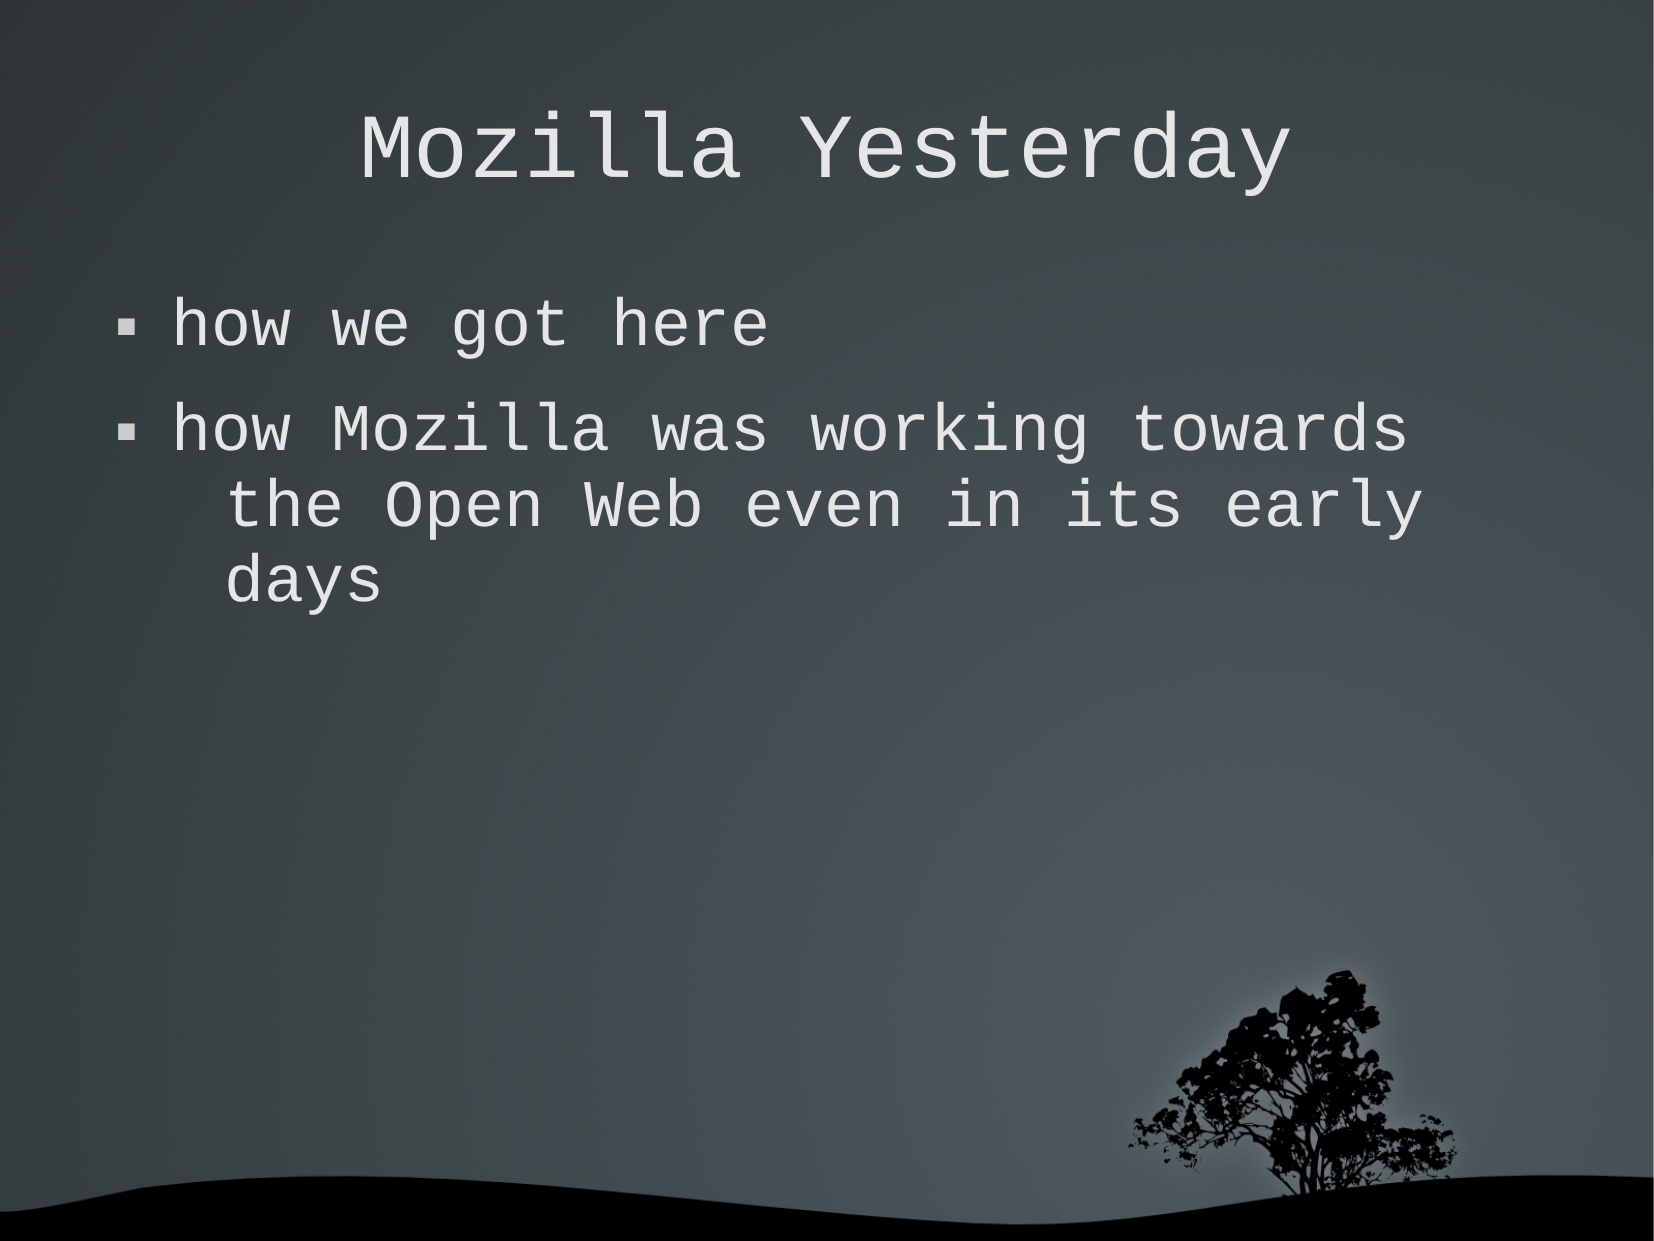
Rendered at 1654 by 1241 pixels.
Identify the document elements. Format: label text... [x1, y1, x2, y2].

title Mozilla Yesterday [82, 56, 1571, 250]
picture [0, 0, 1654, 1241]
list how we got here how Mozilla was working towards the Open Web even in its early days [82, 290, 1571, 1094]
